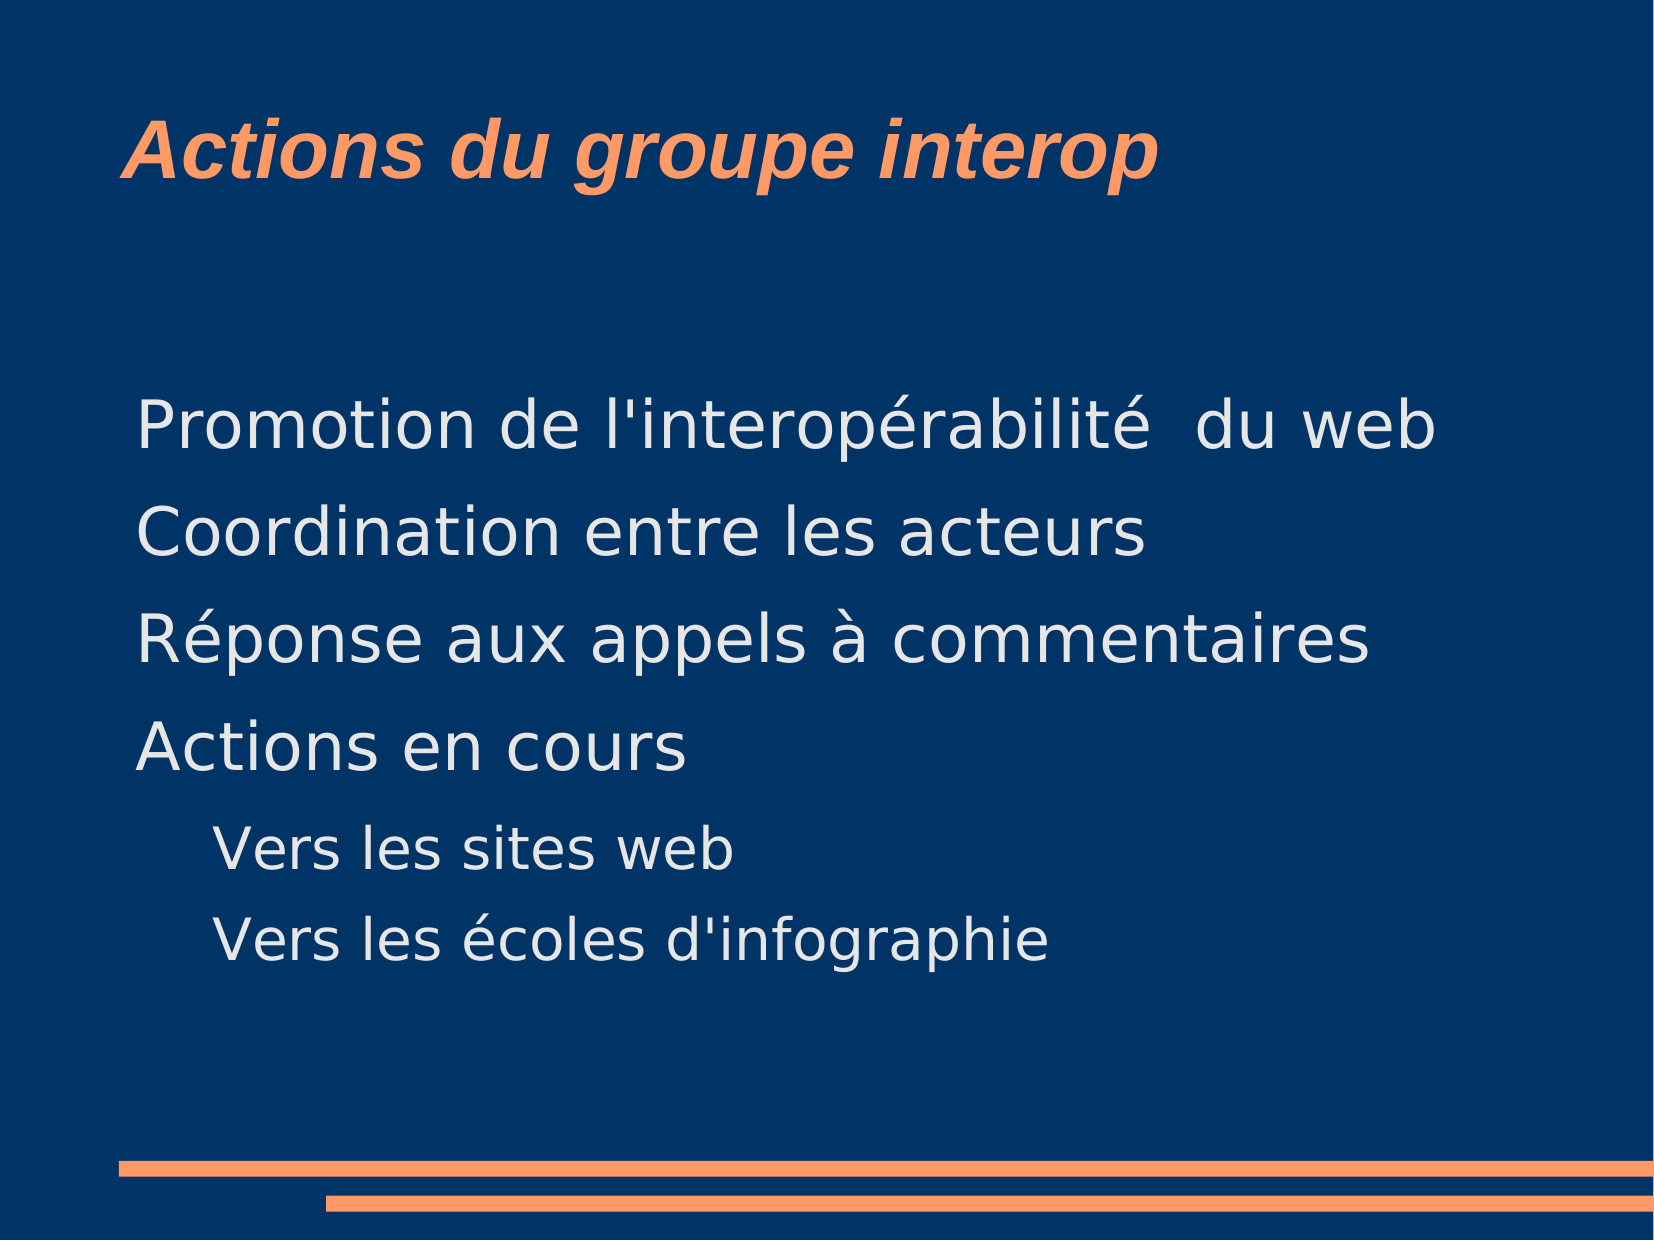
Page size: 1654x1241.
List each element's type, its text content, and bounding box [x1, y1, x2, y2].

list Promotion de l'interopérabilité du web Coordination entre les acteurs Réponse aux appels à commentaires Actions en cours Vers les sites web Vers les écoles d'infographie [118, 386, 1558, 975]
title Actions du groupe interop [121, 46, 1534, 254]
